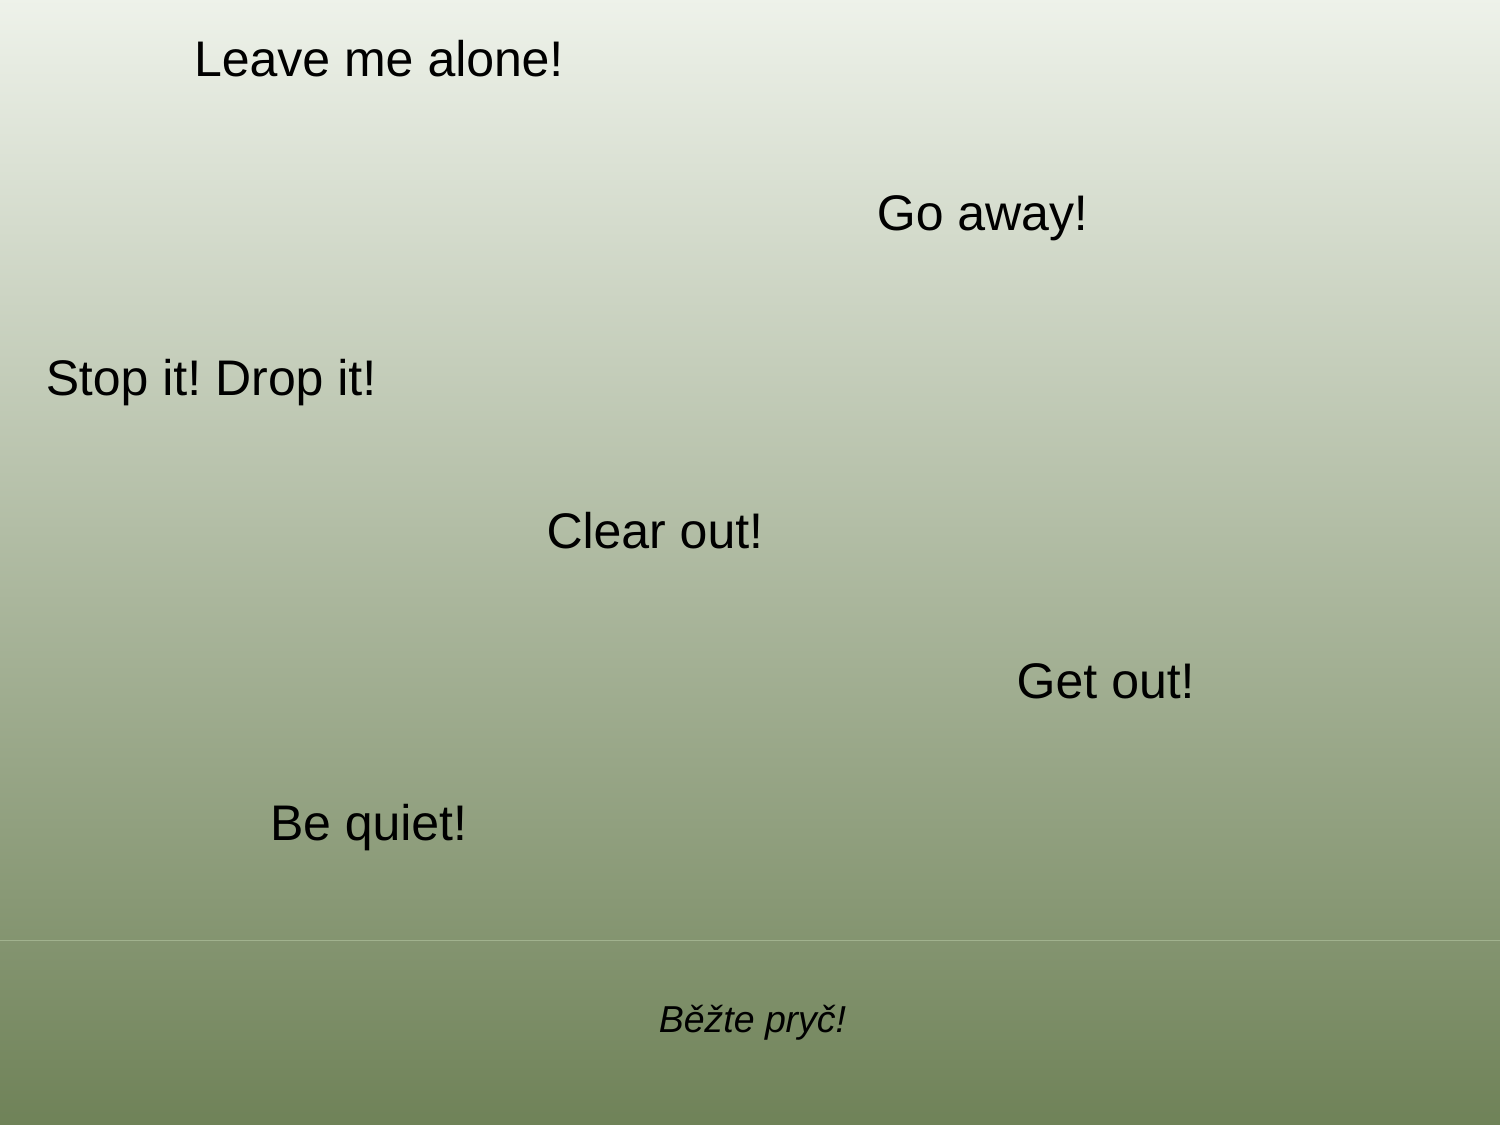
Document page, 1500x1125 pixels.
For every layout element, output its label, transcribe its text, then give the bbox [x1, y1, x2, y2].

text_box Go away! [862, 172, 1104, 249]
text_box Běžte pryč! [644, 987, 862, 1049]
text_box Get out! [1001, 640, 1210, 716]
text_box Be quiet! [255, 782, 483, 858]
text_box Clear out! [531, 491, 779, 567]
text_box Leave me alone! [179, 18, 579, 95]
text_box Stop it! Drop it! [31, 337, 392, 414]
